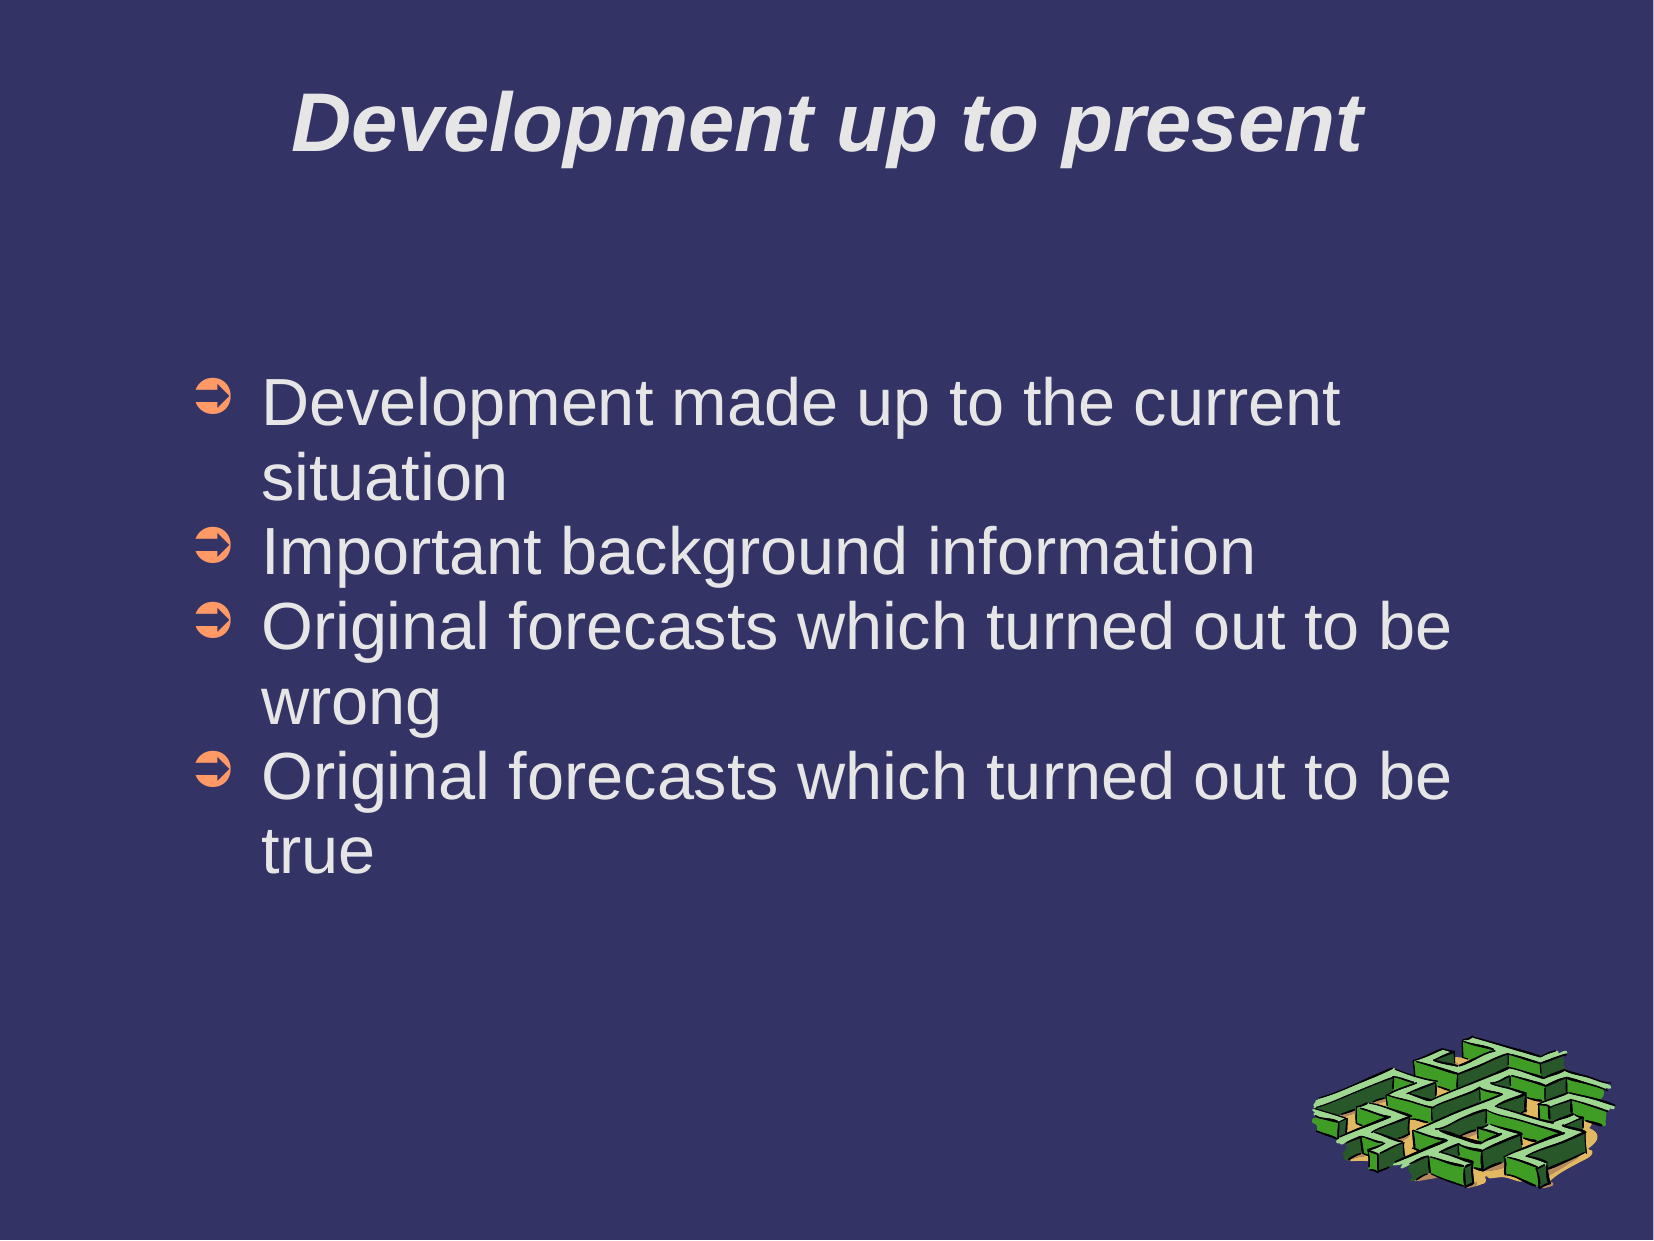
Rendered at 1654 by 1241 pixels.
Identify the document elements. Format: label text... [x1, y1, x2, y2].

title Development up to present [121, 19, 1534, 227]
list Development made up to the current situation Important background information Original forecasts which turned out to be wrong Original forecasts which turned out to be true [178, 364, 1570, 1147]
